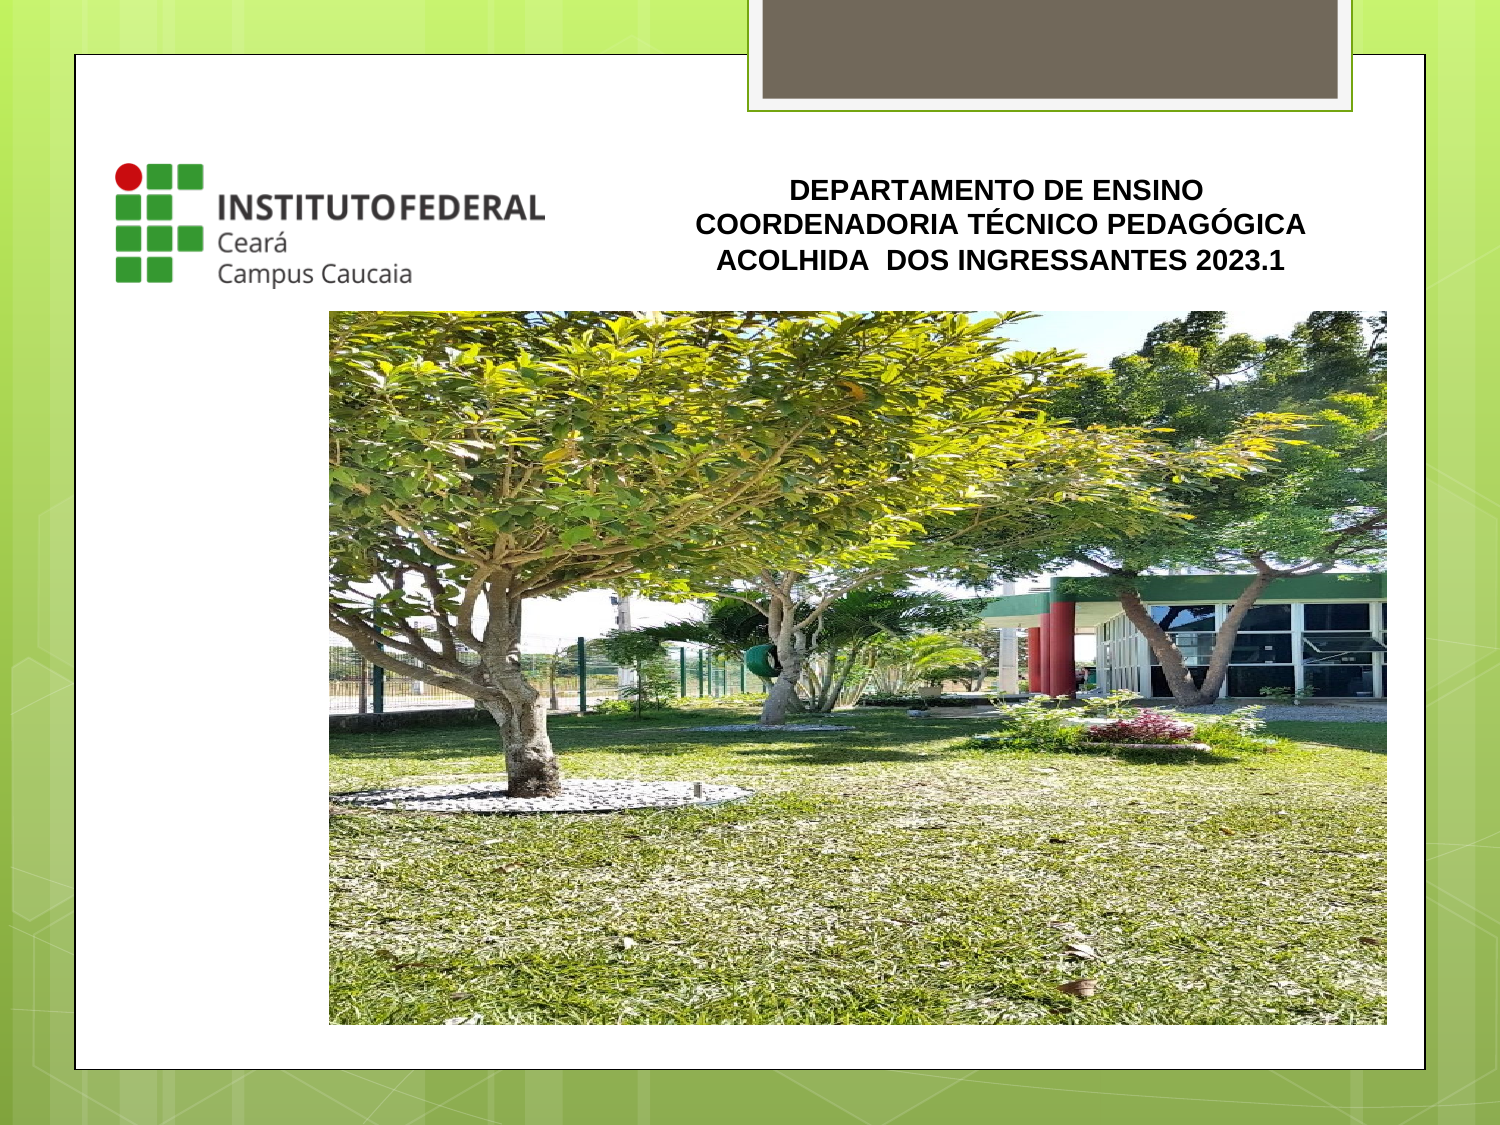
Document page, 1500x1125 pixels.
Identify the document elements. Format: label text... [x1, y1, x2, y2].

title [74, 45, 1425, 233]
picture [329, 311, 1387, 1026]
picture [115, 163, 545, 289]
text_box DEPARTAMENTO DE ENSINO COORDENADORIA TÉCNICO PEDAGÓGICA ACOLHIDA DOS INGRESSANTES 2023.1 [680, 163, 1322, 284]
